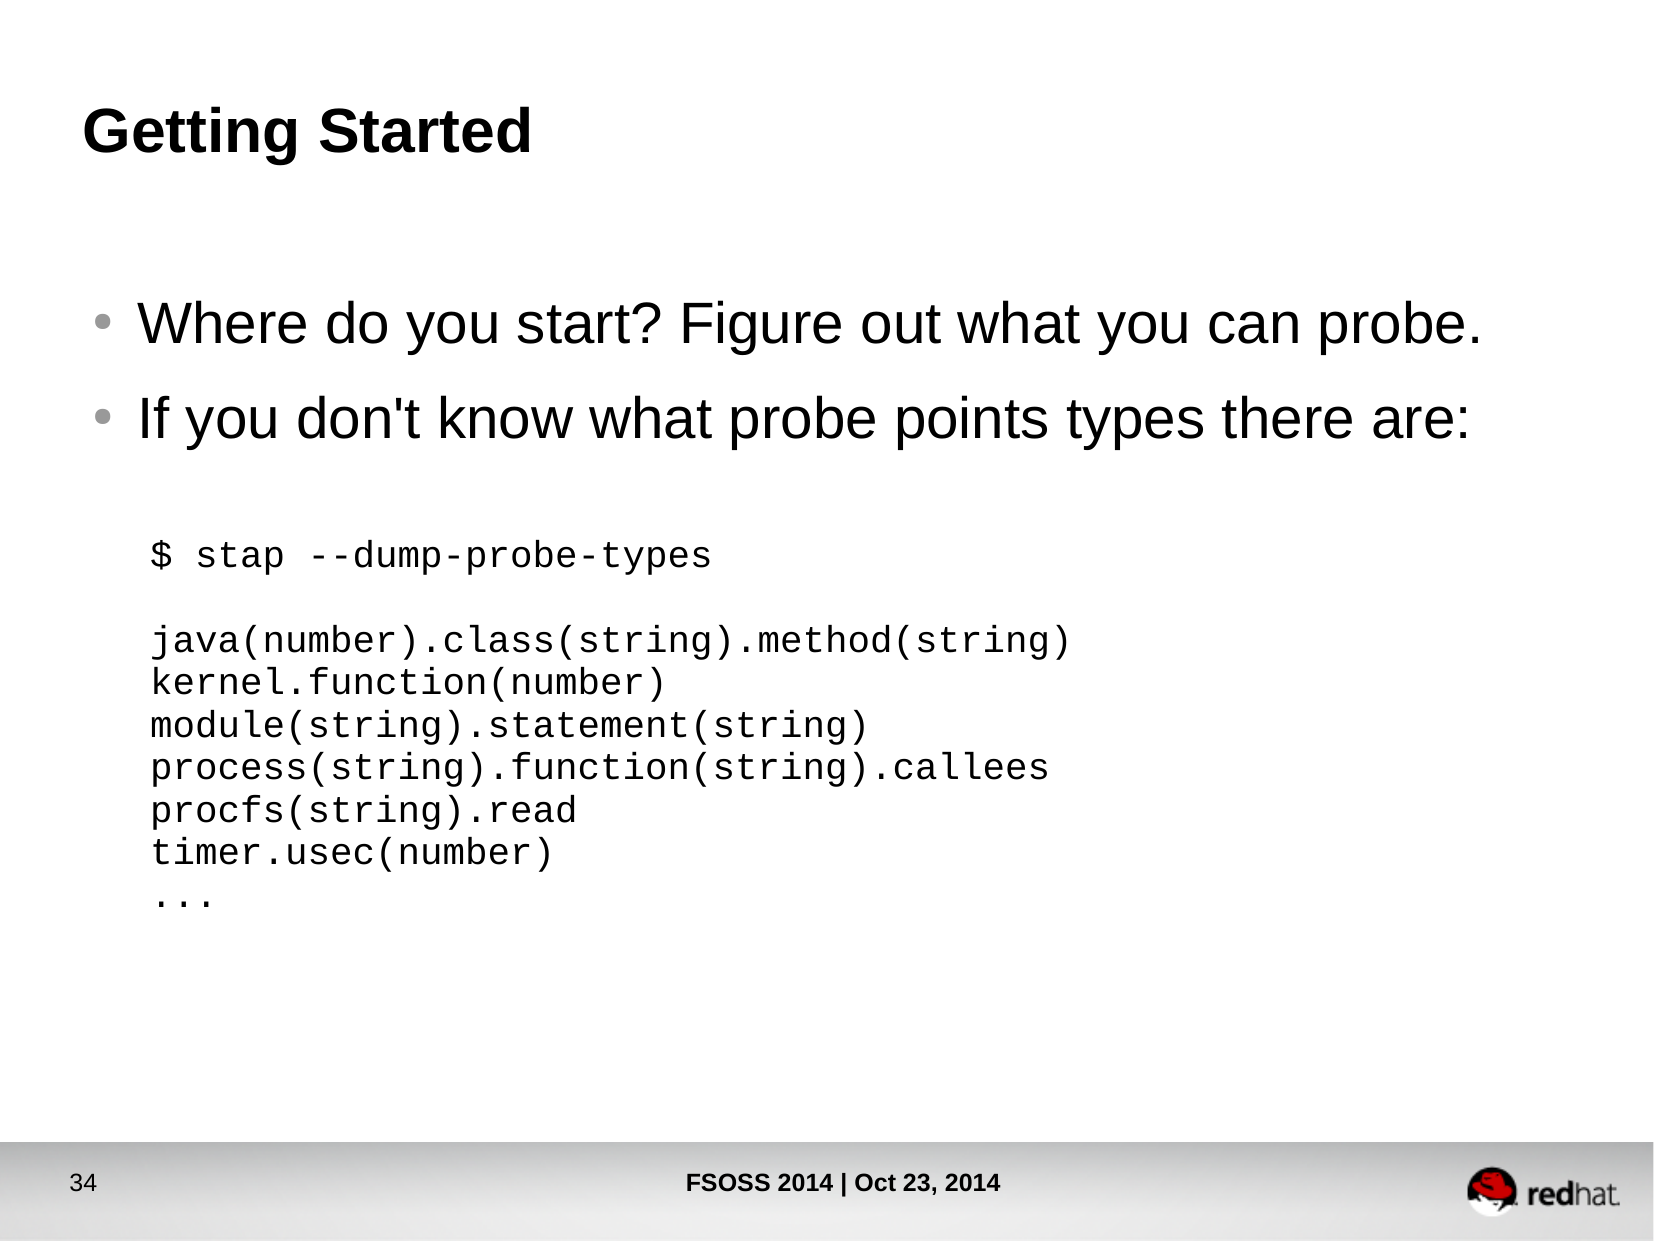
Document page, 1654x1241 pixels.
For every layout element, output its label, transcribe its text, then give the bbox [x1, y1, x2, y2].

text_box $ stap --dump-probe-types java(number).class(string).method(string) kernel.function(number) module(string).statement(string) process(string).function(string).callees procfs(string).read timer.usec(number) ... [135, 528, 1229, 969]
picture [0, 1142, 1654, 1241]
list Where do you start? Figure out what you can probe. If you don't know what probe points types there are: [77, 290, 1566, 996]
title Getting Started [82, 49, 1571, 257]
